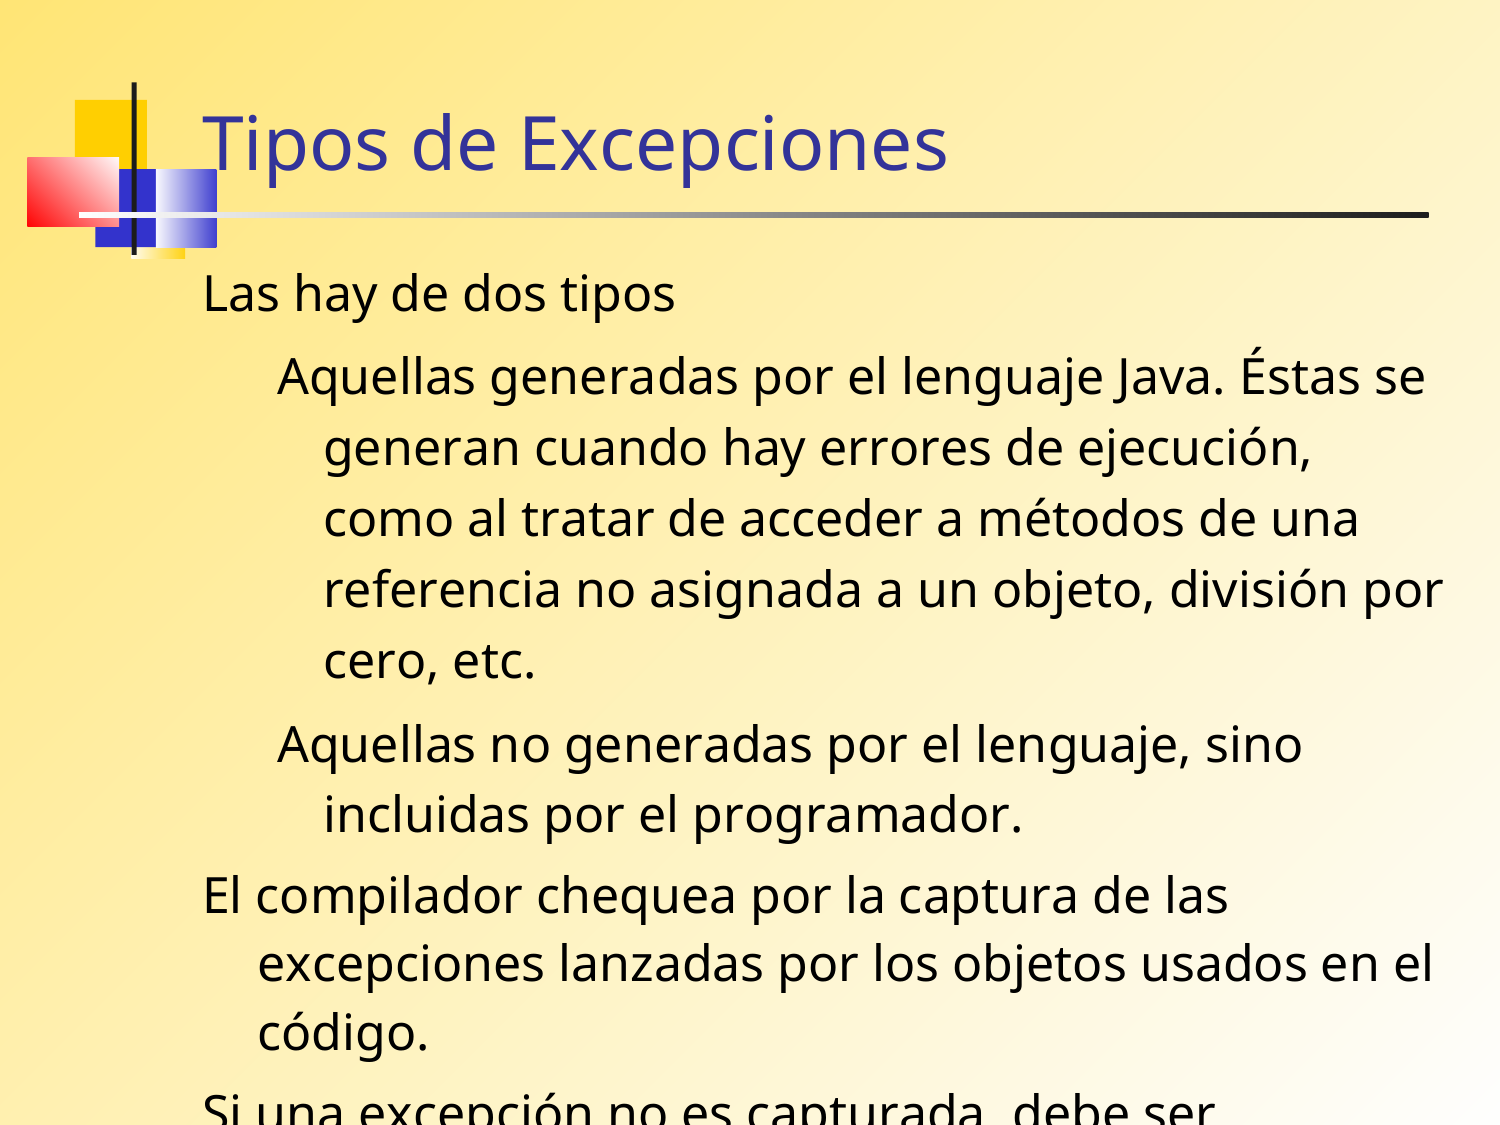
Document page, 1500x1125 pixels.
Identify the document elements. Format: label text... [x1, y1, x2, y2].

title Tipos de Excepciones [187, 37, 1466, 201]
list Las hay de dos tipos Aquellas generadas por el lenguaje Java. Éstas se generan cuando hay errores de ejecución, como al tratar de acceder a métodos de una referencia no asignada a un objeto, división por cero, etc. Aquellas no generadas por el lenguaje, sino incluidas por el programador. El compilador chequea por la captura de las excepciones lanzadas por los objetos usados en el código. Si una excepción no es capturada, debe ser relanzada. [187, 249, 1463, 1050]
